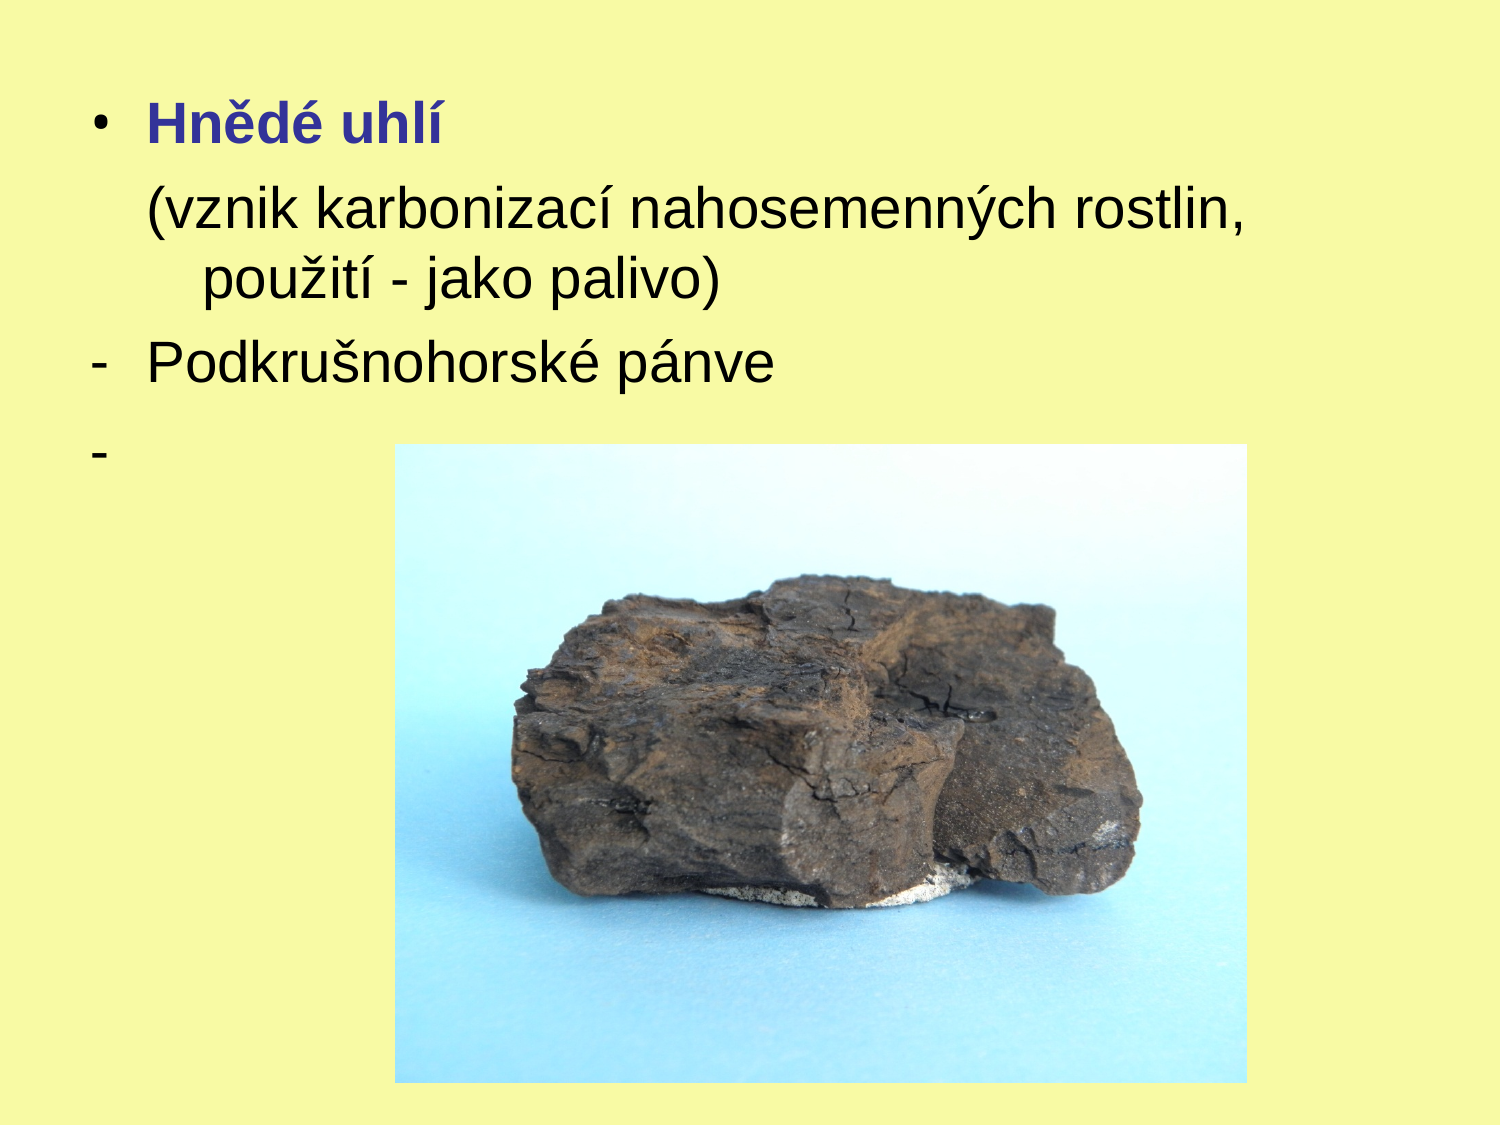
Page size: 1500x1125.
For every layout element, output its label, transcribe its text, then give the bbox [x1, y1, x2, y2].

list Hnědé uhlí (vznik karbonizací nahosemenných rostlin, použití - jako palivo) Podkrušnohorské pánve [75, 78, 1412, 1005]
picture [395, 444, 1247, 1083]
